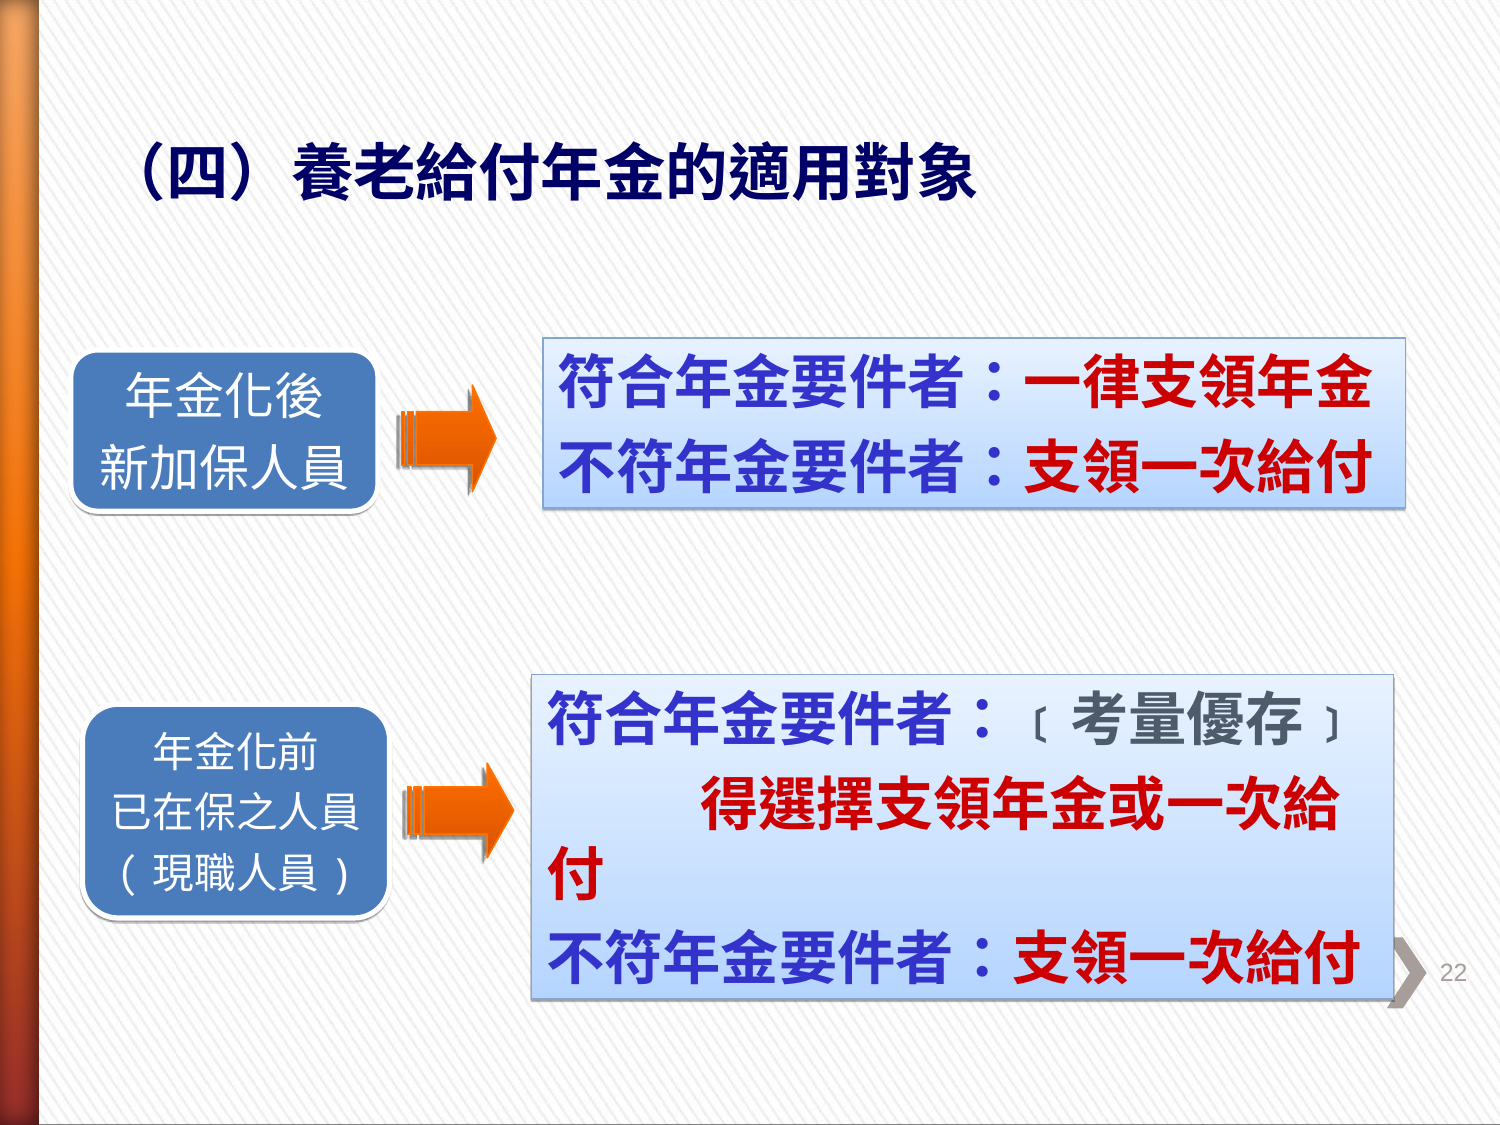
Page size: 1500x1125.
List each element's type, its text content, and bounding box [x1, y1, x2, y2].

list （四）養老給付年金的適用對象 [88, 125, 1048, 227]
text_box 符合年金要件者：一律支領年金 不符年金要件者：支領一次給付 [543, 337, 1406, 508]
text_box [401, 411, 405, 465]
text_box <編號> [1425, 941, 1488, 1002]
text_box [407, 786, 411, 835]
picture [0, 0, 1500, 1125]
text_box [424, 763, 514, 858]
text_box [414, 786, 421, 835]
text_box [416, 385, 497, 492]
text_box [407, 411, 414, 465]
text_box 符合年金要件者：﹝考量優存﹞ 得選擇支領年金或一次給付 不符年金要件者：支領一次給付 [531, 674, 1394, 1000]
text_box 年金化後 新加保人員 [70, 349, 378, 512]
text_box 年金化前 已在保之人員 (現職人員) [82, 704, 390, 919]
